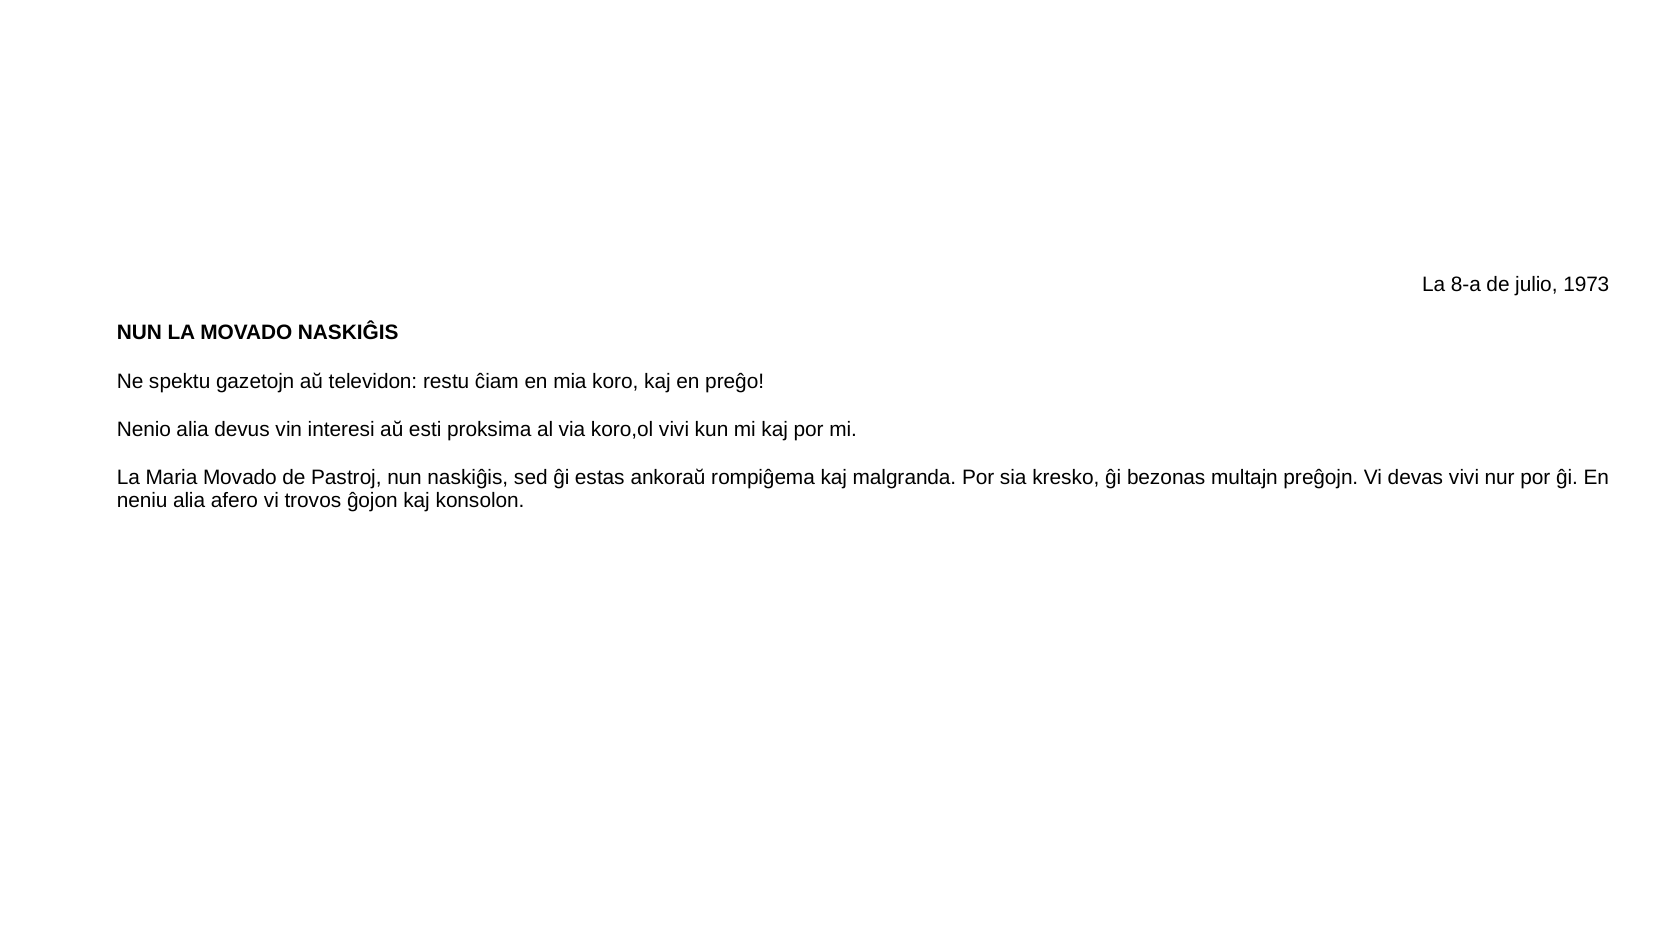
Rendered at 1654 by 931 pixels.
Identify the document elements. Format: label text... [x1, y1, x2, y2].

text_box La 8-a de julio, 1973 NUN LA MOVADO NASKIĜIS Ne spektu gazetojn aŭ televidon: restu ĉiam en mia koro, kaj en preĝo! Nenio alia devus vin interesi aŭ esti proksima al via koro,ol vivi kun mi kaj por mi. La Maria Movado de Pastroj, nun naskiĝis, sed ĝi estas ankoraŭ rompiĝema kaj malgranda. Por sia kresko, ĝi bezonas multajn preĝojn. Vi devas vivi nur por ĝi. En neniu alia afero vi trovos ĝojon kaj konsolon. [59, 265, 1625, 768]
